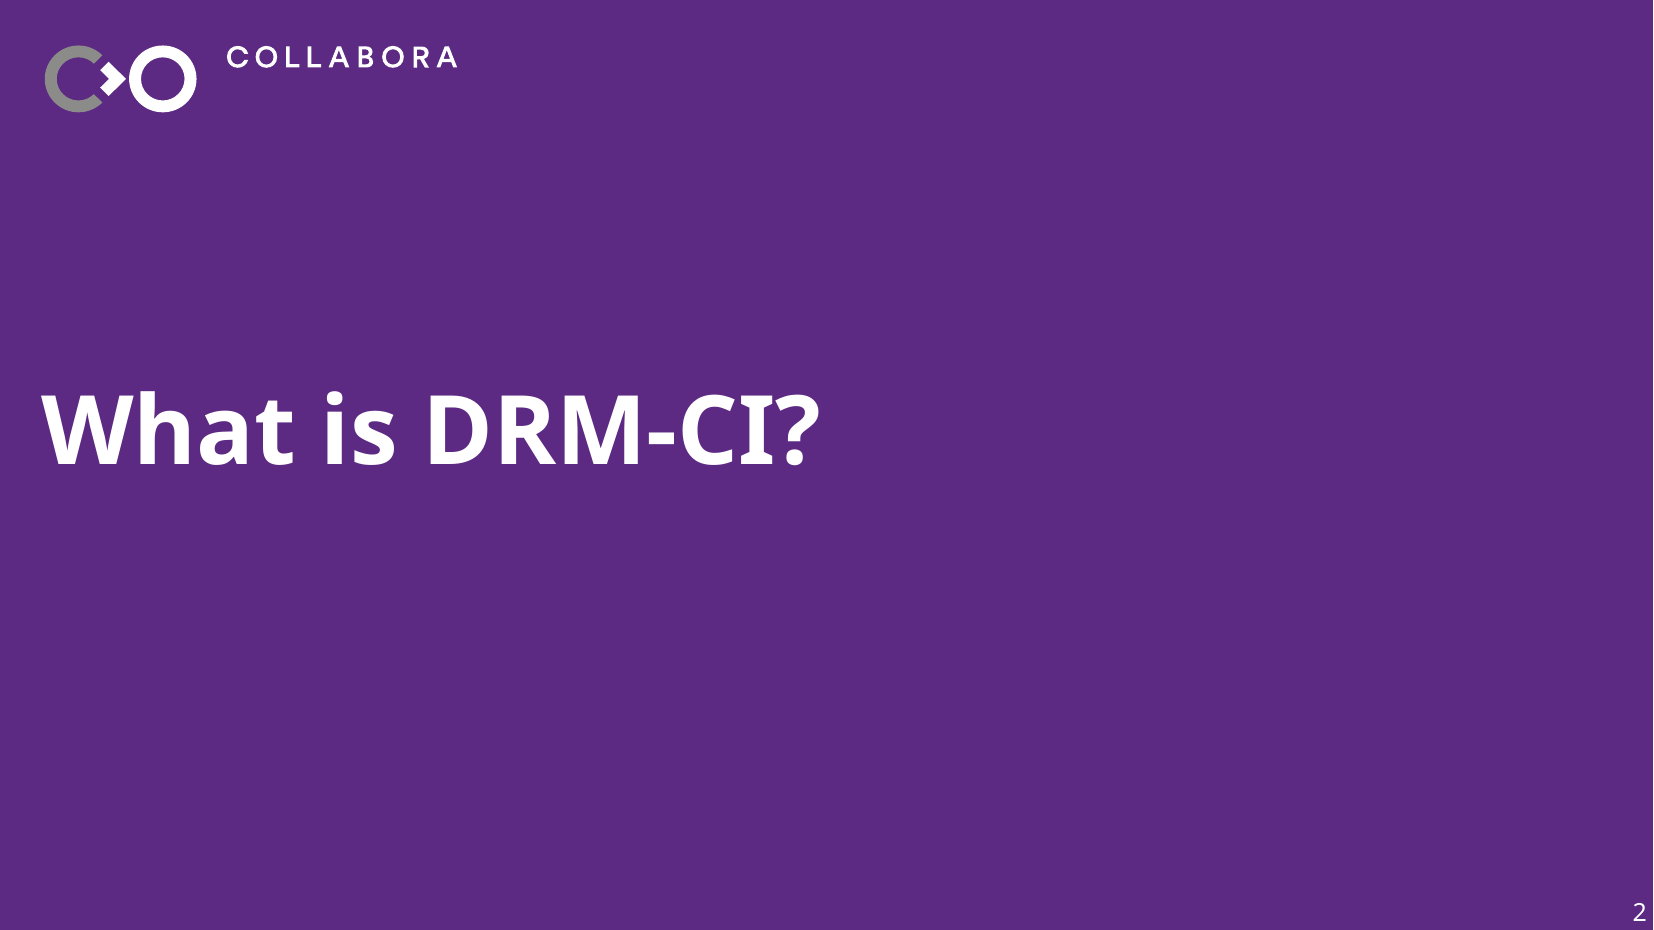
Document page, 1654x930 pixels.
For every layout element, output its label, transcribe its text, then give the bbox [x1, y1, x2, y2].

title What is DRM-CI? [41, 315, 1529, 541]
